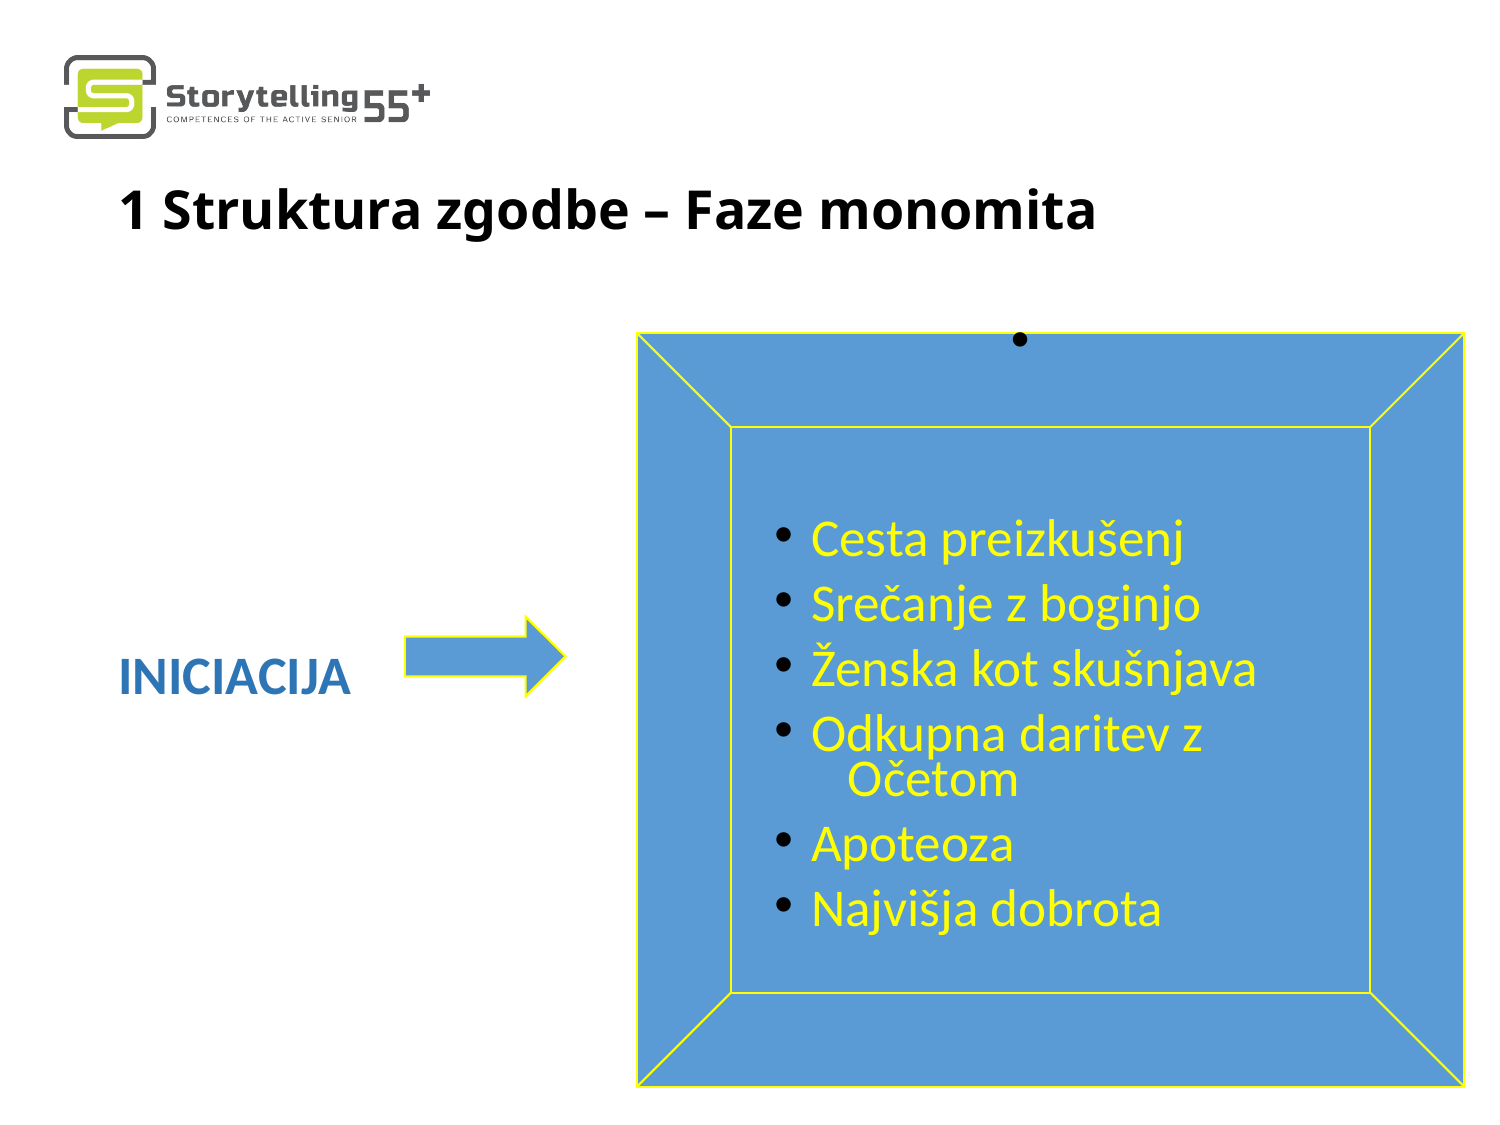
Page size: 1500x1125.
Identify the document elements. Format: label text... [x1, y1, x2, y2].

title 1 Struktura zgodbe – Faze monomita [103, 59, 1397, 314]
list INICIACIJA [103, 299, 741, 1014]
text_box [404, 616, 566, 697]
picture [64, 55, 430, 139]
text_box [636, 332, 1465, 1087]
list Cesta preizkušenj Srečanje z boginjo Ženska kot skušnjava Odkupna daritev z Očetom Apoteoza Najvišja dobrota [759, 299, 1397, 1014]
